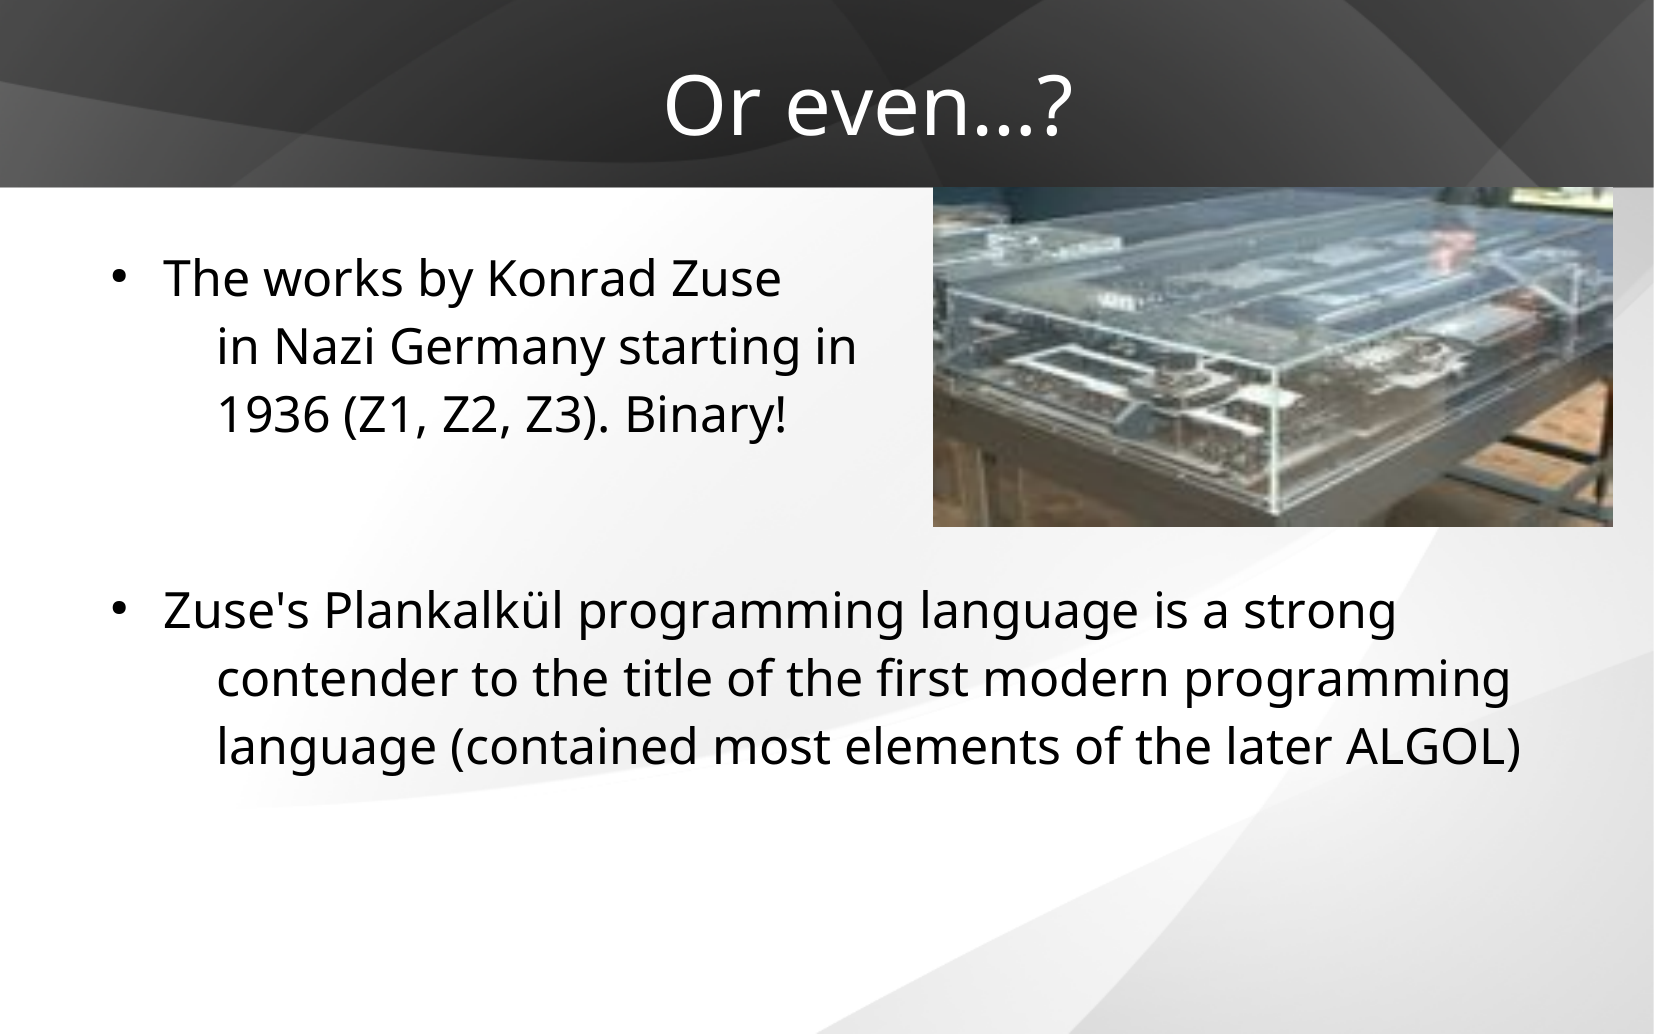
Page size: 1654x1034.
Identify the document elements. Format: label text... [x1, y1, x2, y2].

list The works by Konrad Zuse in Nazi Germany starting in 1936 (Z1, Z2, Z3). Binary! Zuse's Plankalkül programming language is a strong contender to the title of the first modern programming language (contained most elements of the later ALGOL) [75, 242, 1613, 1031]
title Or even…? [124, 0, 1613, 208]
picture [0, 0, 1654, 1034]
